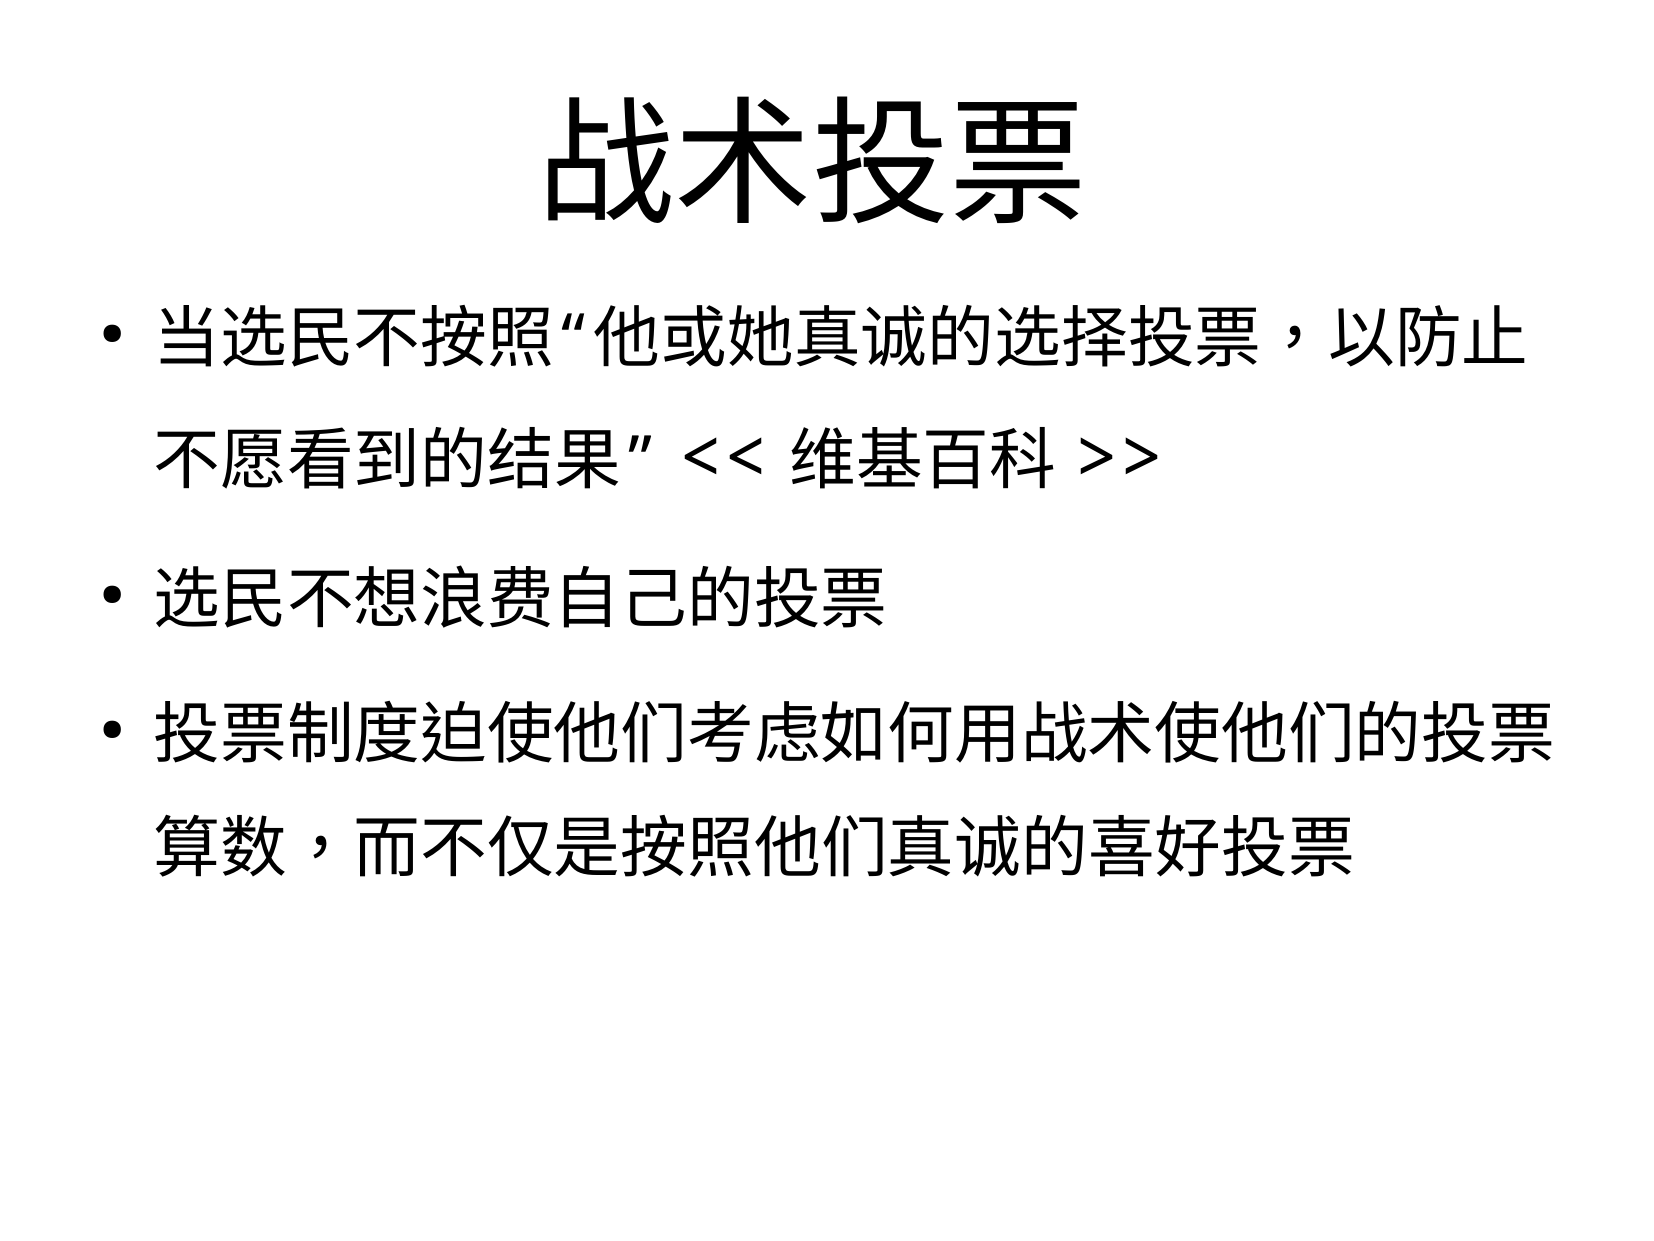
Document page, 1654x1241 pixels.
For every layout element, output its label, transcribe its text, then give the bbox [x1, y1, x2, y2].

title 战术投票 [68, 55, 1557, 263]
list 当选民不按照“他或她真诚的选择投票，以防止不愿看到的结果”<<维基百科>> 选民不想浪费自己的投票 投票制度迫使他们考虑如何用战术使他们的投票算数，而不仅是按照他们真诚的喜好投票 [82, 290, 1571, 1109]
